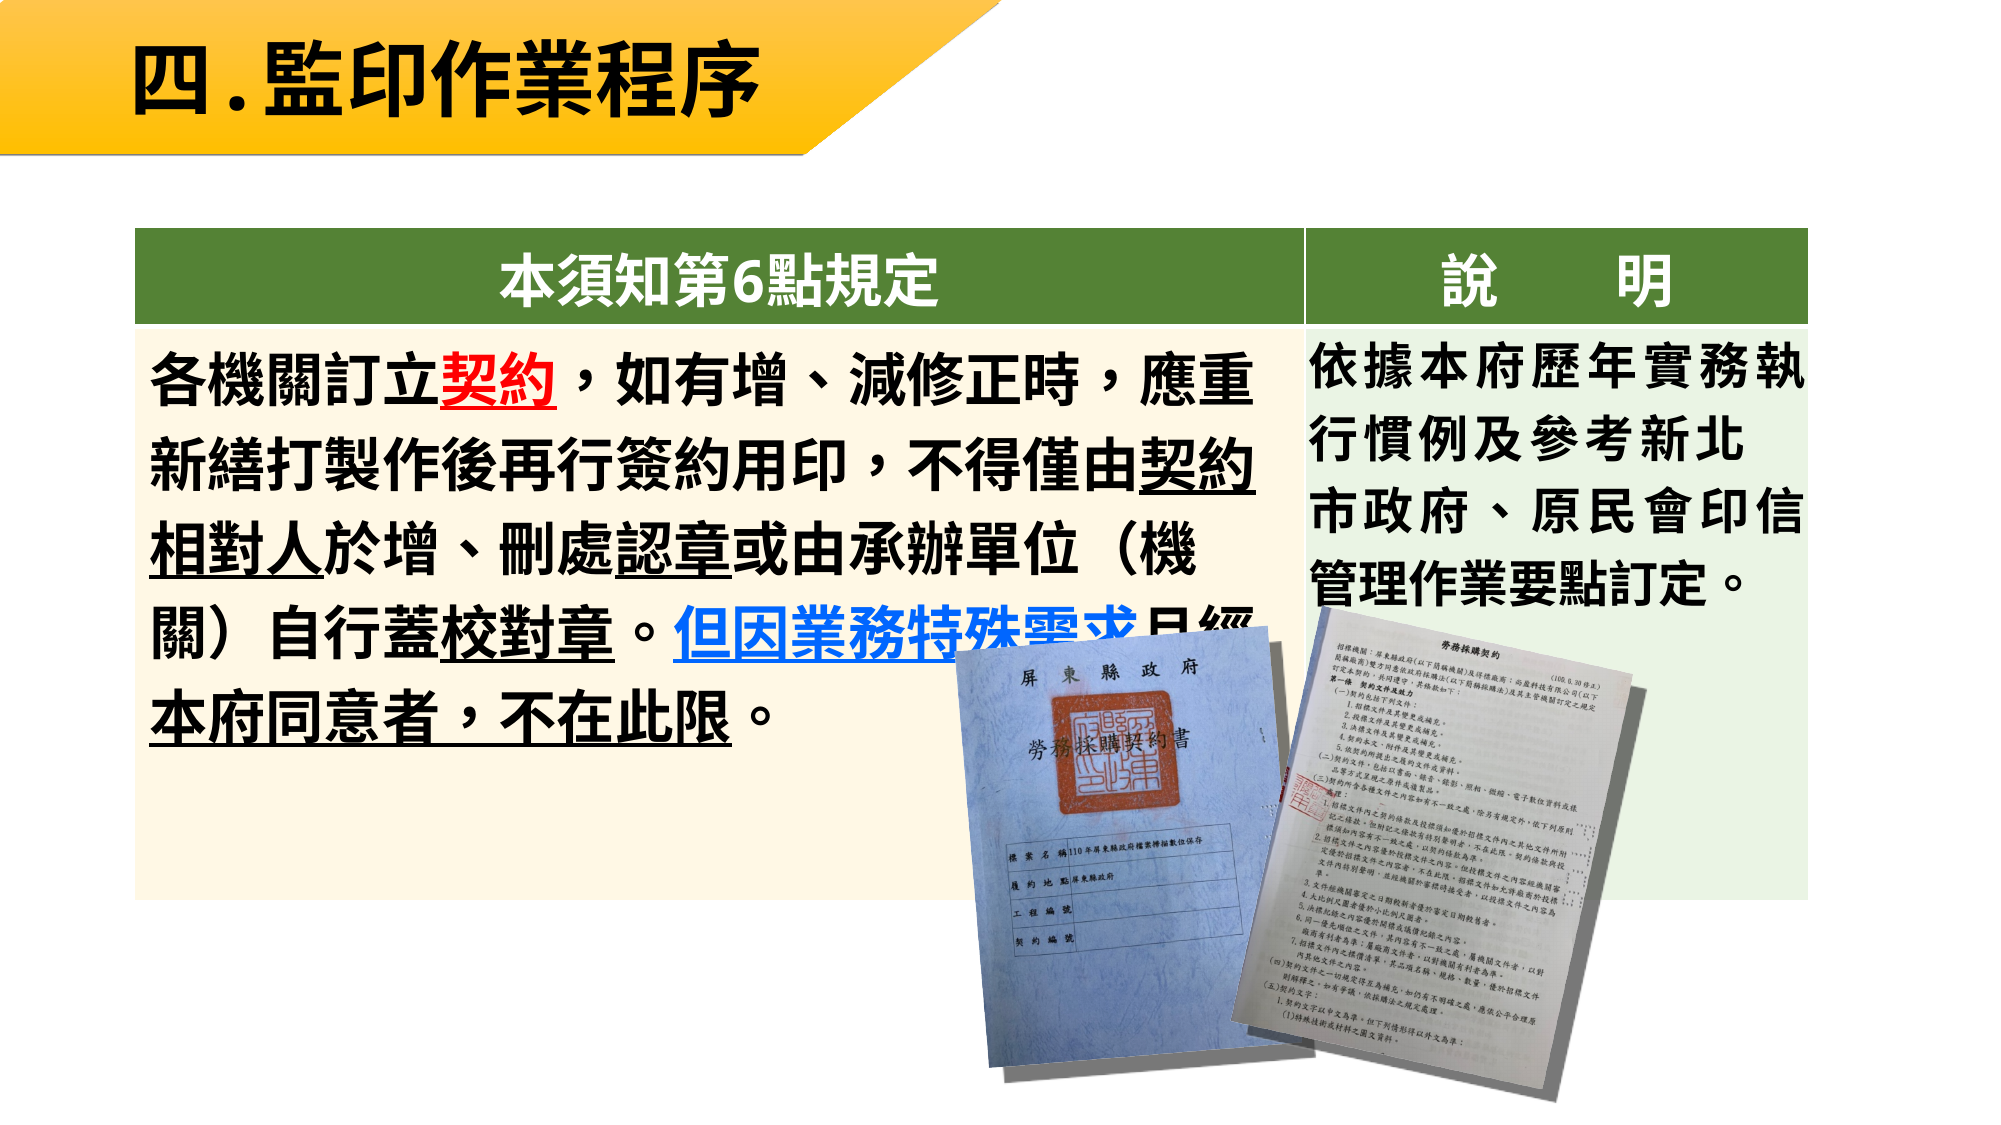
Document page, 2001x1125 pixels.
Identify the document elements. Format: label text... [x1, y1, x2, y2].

table_cell 依據本府歷年實務執行慣例及參考新北 市政府、原民會印信管理作業要點訂定。 [1306, 329, 1808, 900]
table_header 本須知第6點規定 [135, 228, 1304, 324]
table_header 說 明 [1306, 228, 1808, 324]
table_cell 各機關訂立契約，如有增、減修正時，應重新繕打製作後再行簽約用印，不得僅由契約相對人於增、刪處認章或由承辦單位（機關）自行蓋校對章。但因業務特殊需求且經本府同意者，不在此限。 [135, 329, 1304, 900]
text_box 四.監印作業程序 [0, 0, 1002, 155]
picture [954, 605, 1633, 1089]
